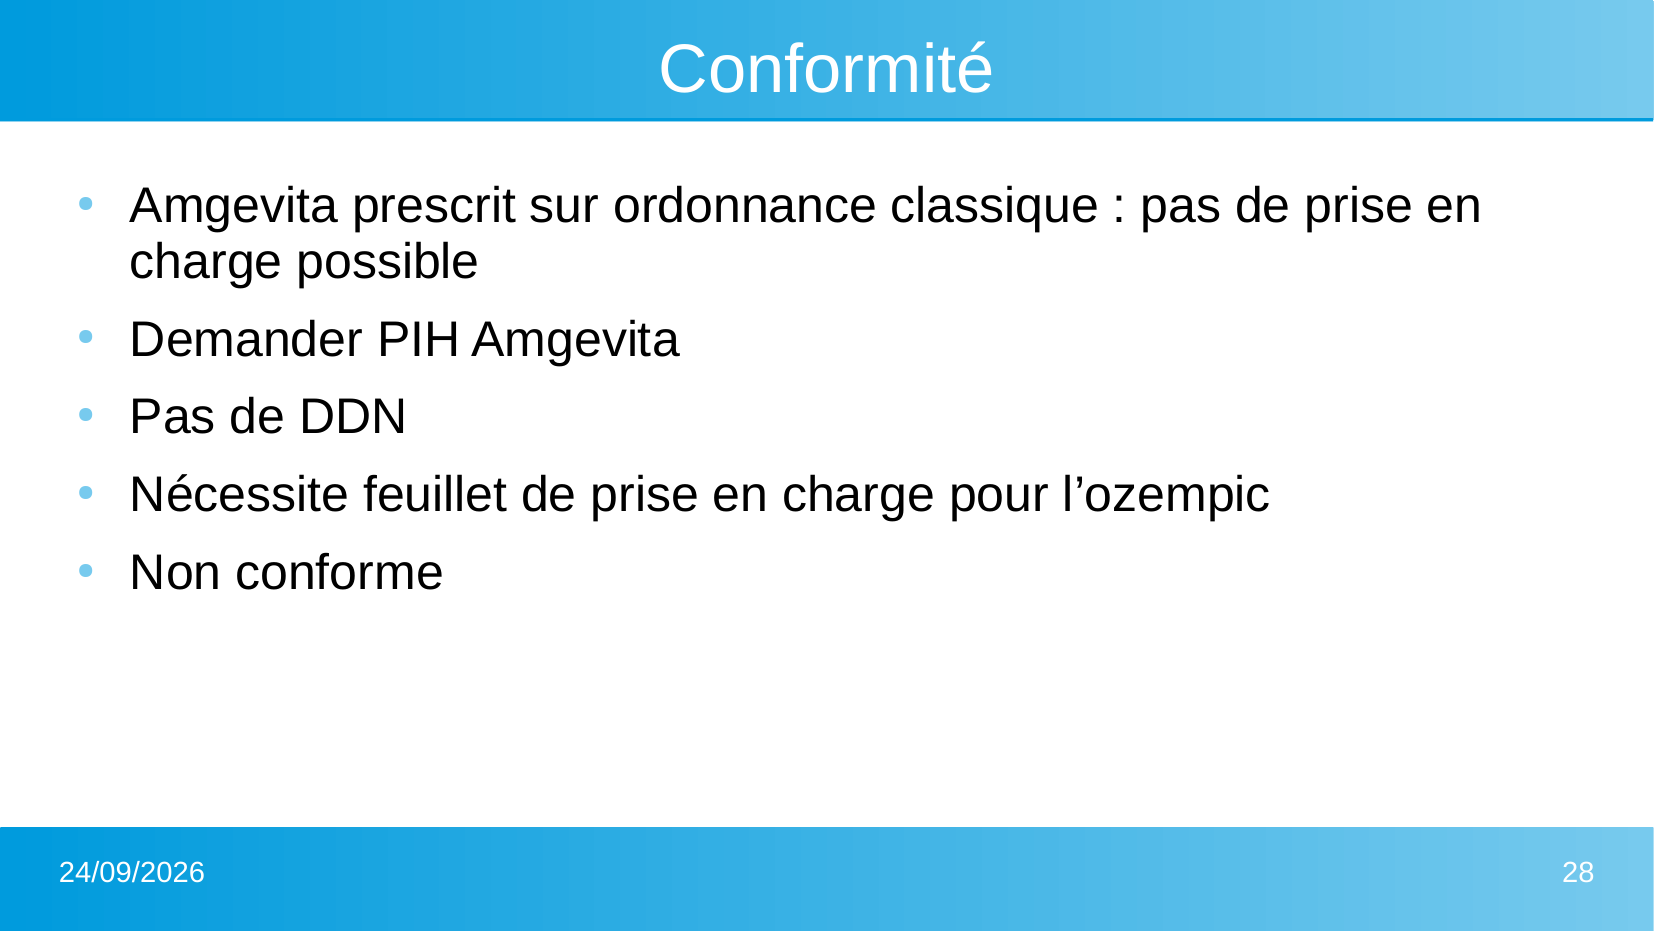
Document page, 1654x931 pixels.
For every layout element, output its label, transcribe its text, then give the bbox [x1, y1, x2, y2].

list Amgevita prescrit sur ordonnance classique : pas de prise en charge possible Demander PIH Amgevita Pas de DDN Nécessite feuillet de prise en charge pour l’ozempic Non conforme [59, 177, 1595, 768]
title Conformité [59, 29, 1595, 108]
